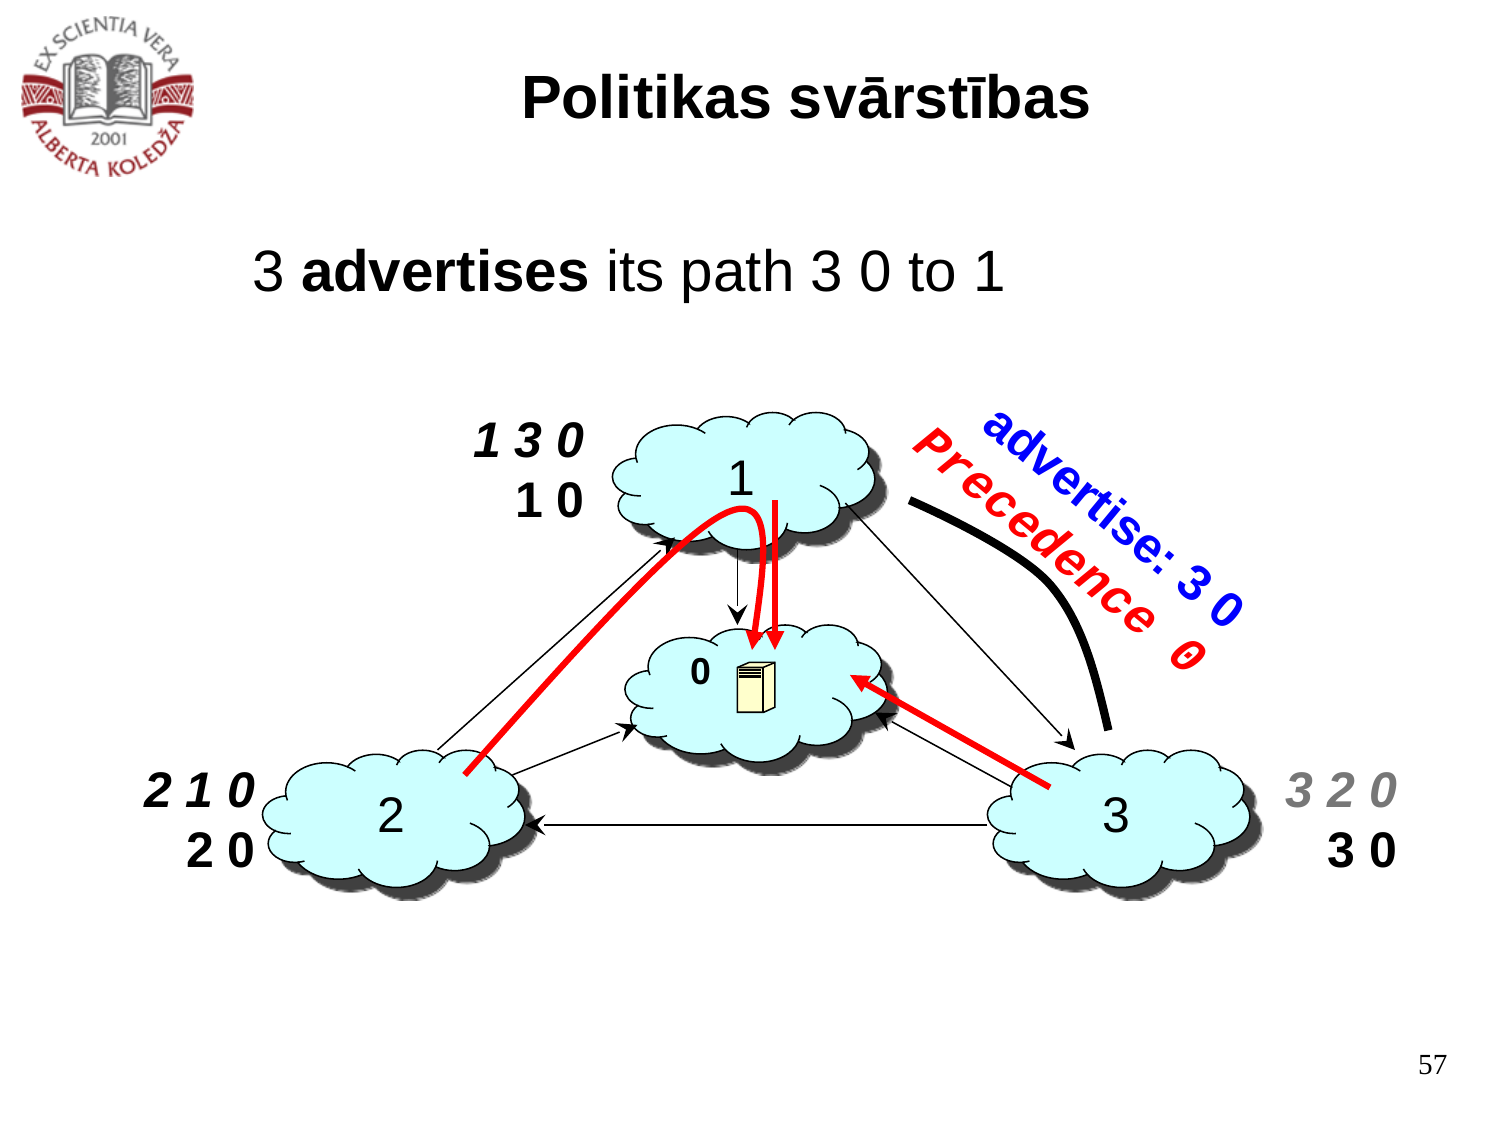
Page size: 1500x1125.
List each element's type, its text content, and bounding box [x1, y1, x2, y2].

title Politikas svārstības [187, 44, 1425, 150]
text_box 3 [1087, 774, 1146, 851]
text_box [612, 412, 873, 546]
text_box advertise: 3 0 Precedence 0 [850, 348, 1276, 748]
text_box [764, 627, 772, 632]
text_box 1 3 0 1 0 [458, 399, 600, 536]
text_box 2 1 0 2 0 [129, 749, 271, 886]
text_box [987, 750, 1250, 888]
text_box 2 [362, 774, 421, 851]
text_box <skaitlis> [1312, 1037, 1463, 1101]
text_box [271, 750, 525, 888]
text_box [691, 513, 760, 550]
text_box 1 [712, 437, 771, 513]
picture [21, 16, 194, 177]
text_box 3 advertises its path 3 0 to 1 [237, 224, 1313, 311]
text_box [624, 624, 888, 763]
text_box 3 2 0 3 0 [1270, 749, 1412, 886]
text_box 0 [675, 639, 726, 701]
